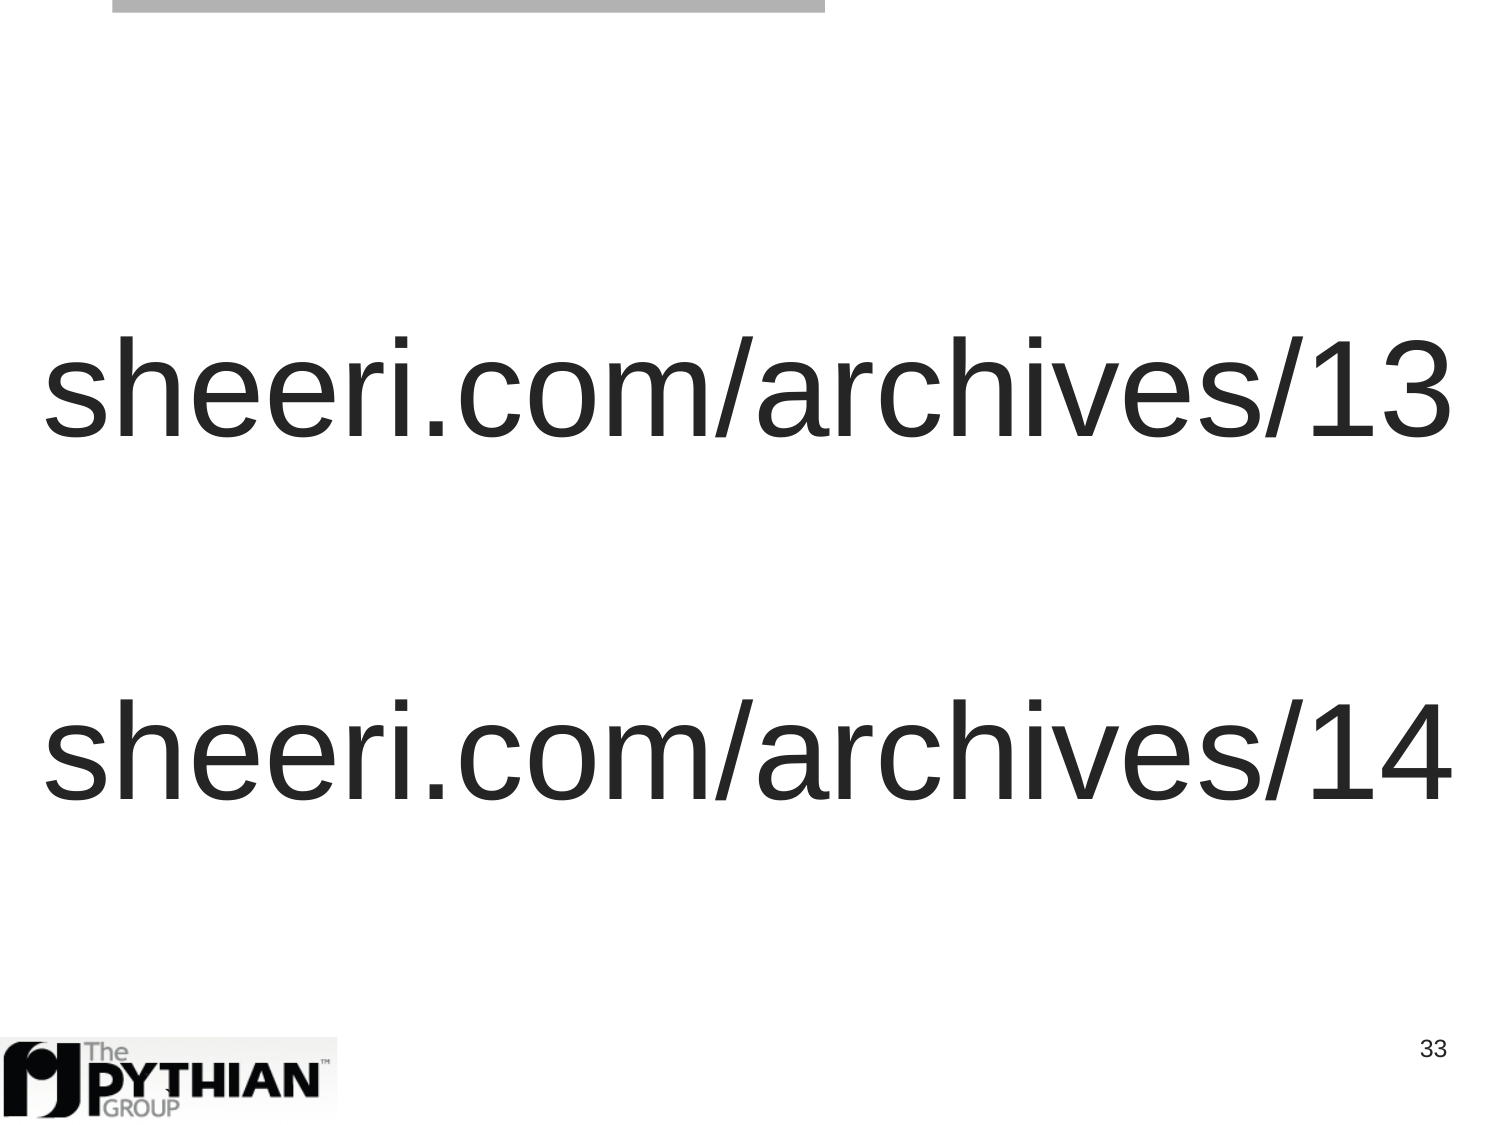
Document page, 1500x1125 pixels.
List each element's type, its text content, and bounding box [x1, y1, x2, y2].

text_box sheeri.com/archives/13 sheeri.com/archives/14 [0, 0, 1500, 1125]
